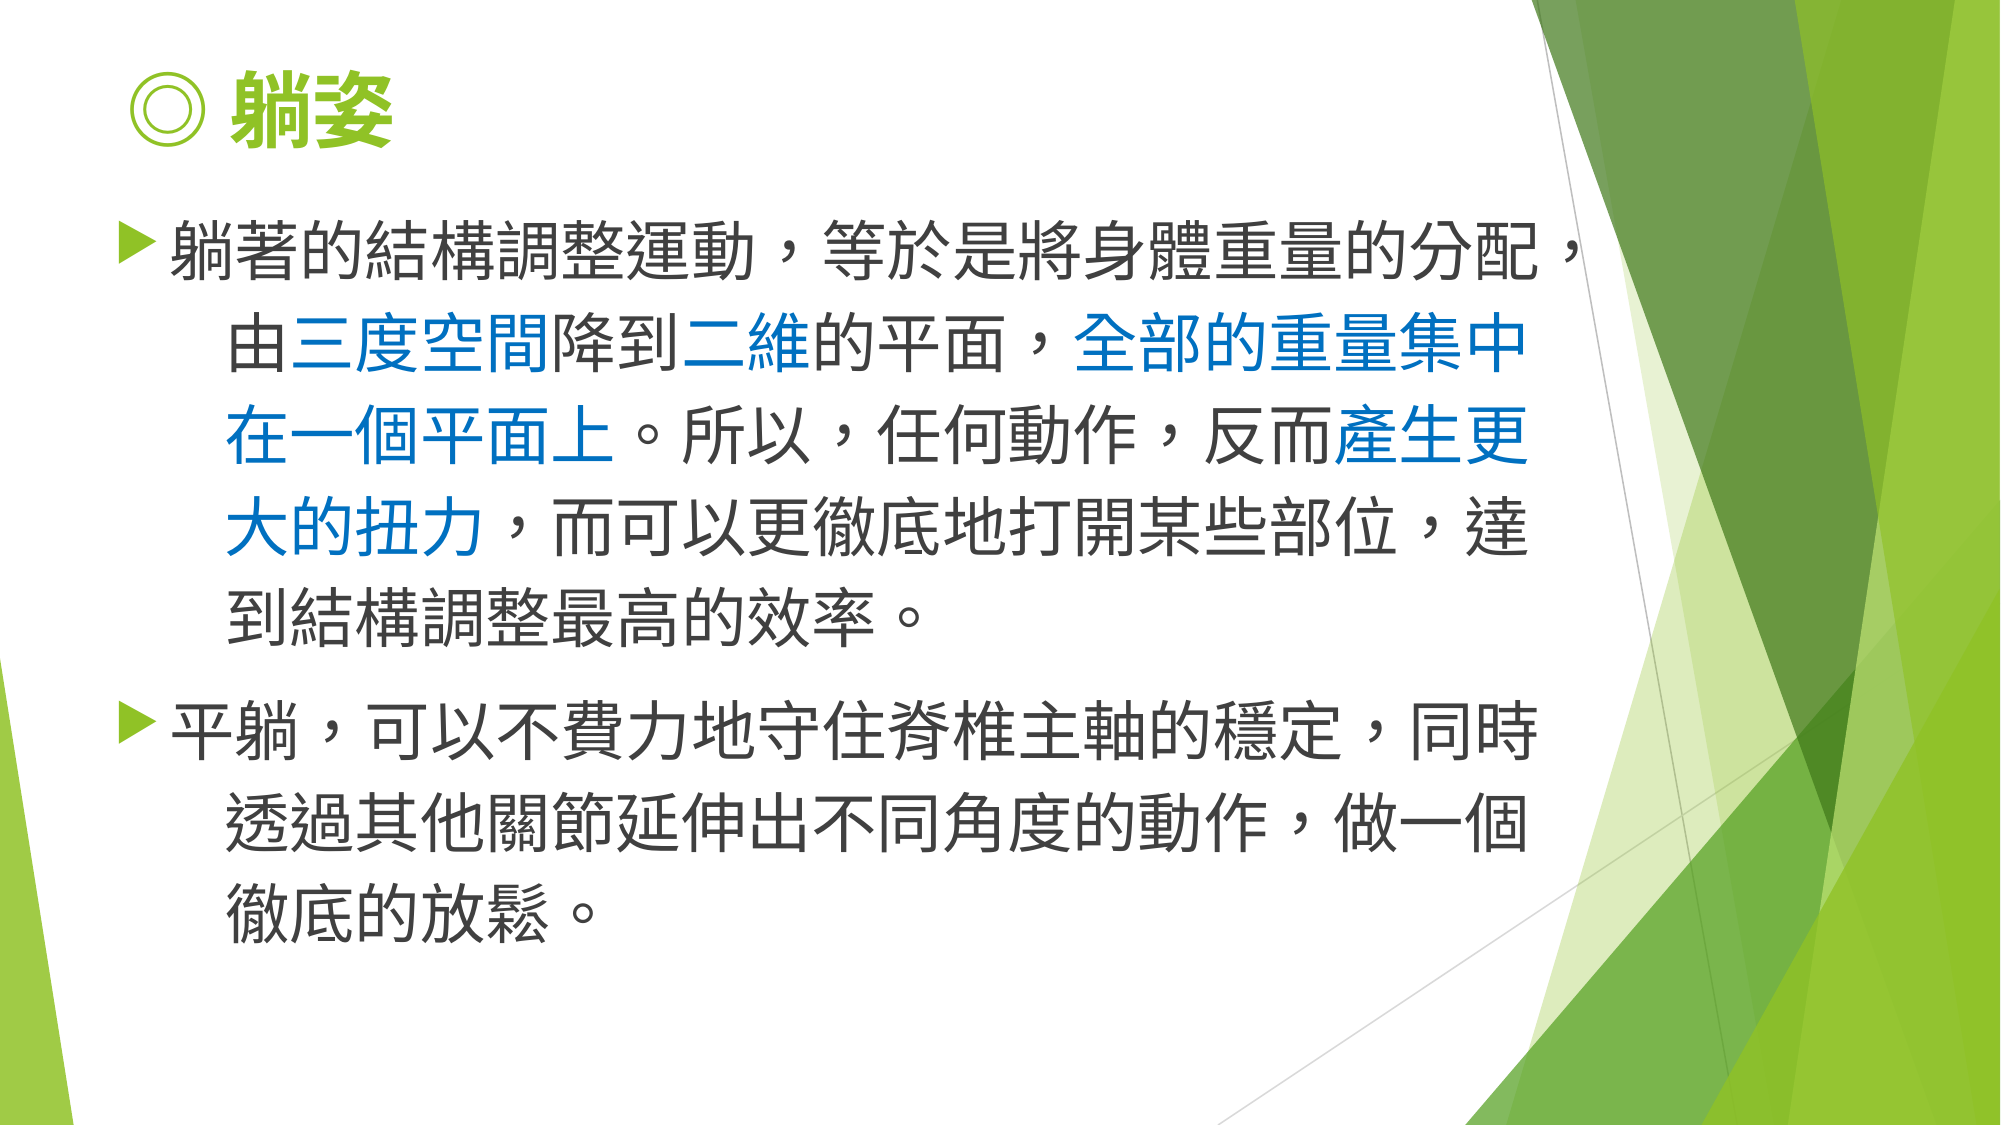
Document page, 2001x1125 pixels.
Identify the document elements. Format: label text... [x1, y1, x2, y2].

title ◎躺姿 [111, 50, 1522, 188]
list 躺著的結構調整運動，等於是將身體重量的分配，由三度空間降到二維的平面，全部的重量集中在一個平面上。所以，任何動作，反而產生更大的扭力，而可以更徹底地打開某些部位，達到結構調整最高的效率。 平躺，可以不費力地守住脊椎主軸的穩定，同時透過其他關節延伸出不同角度的動作，做一個徹底的放鬆。 [99, 188, 1571, 965]
